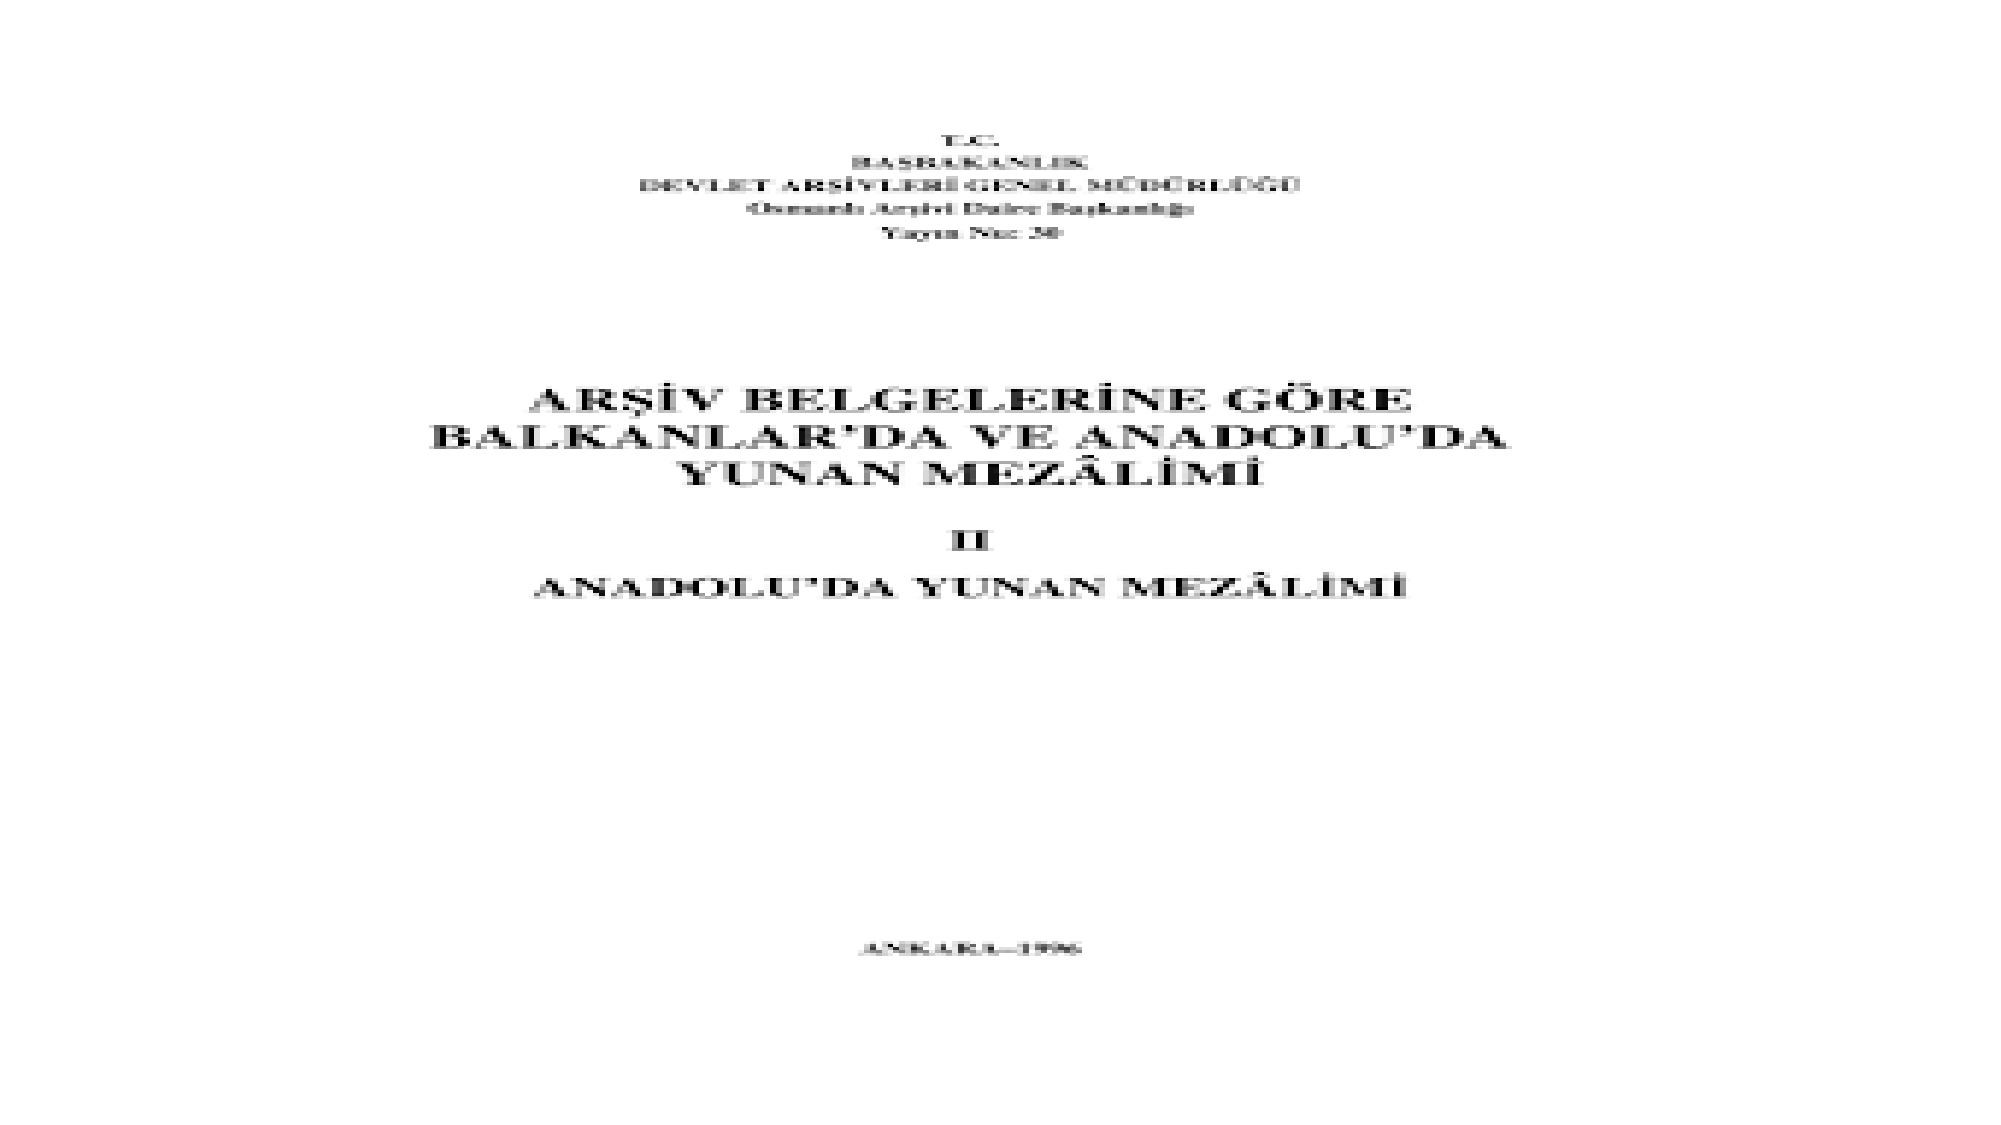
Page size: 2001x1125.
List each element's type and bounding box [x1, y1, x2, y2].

picture [429, 135, 1512, 956]
